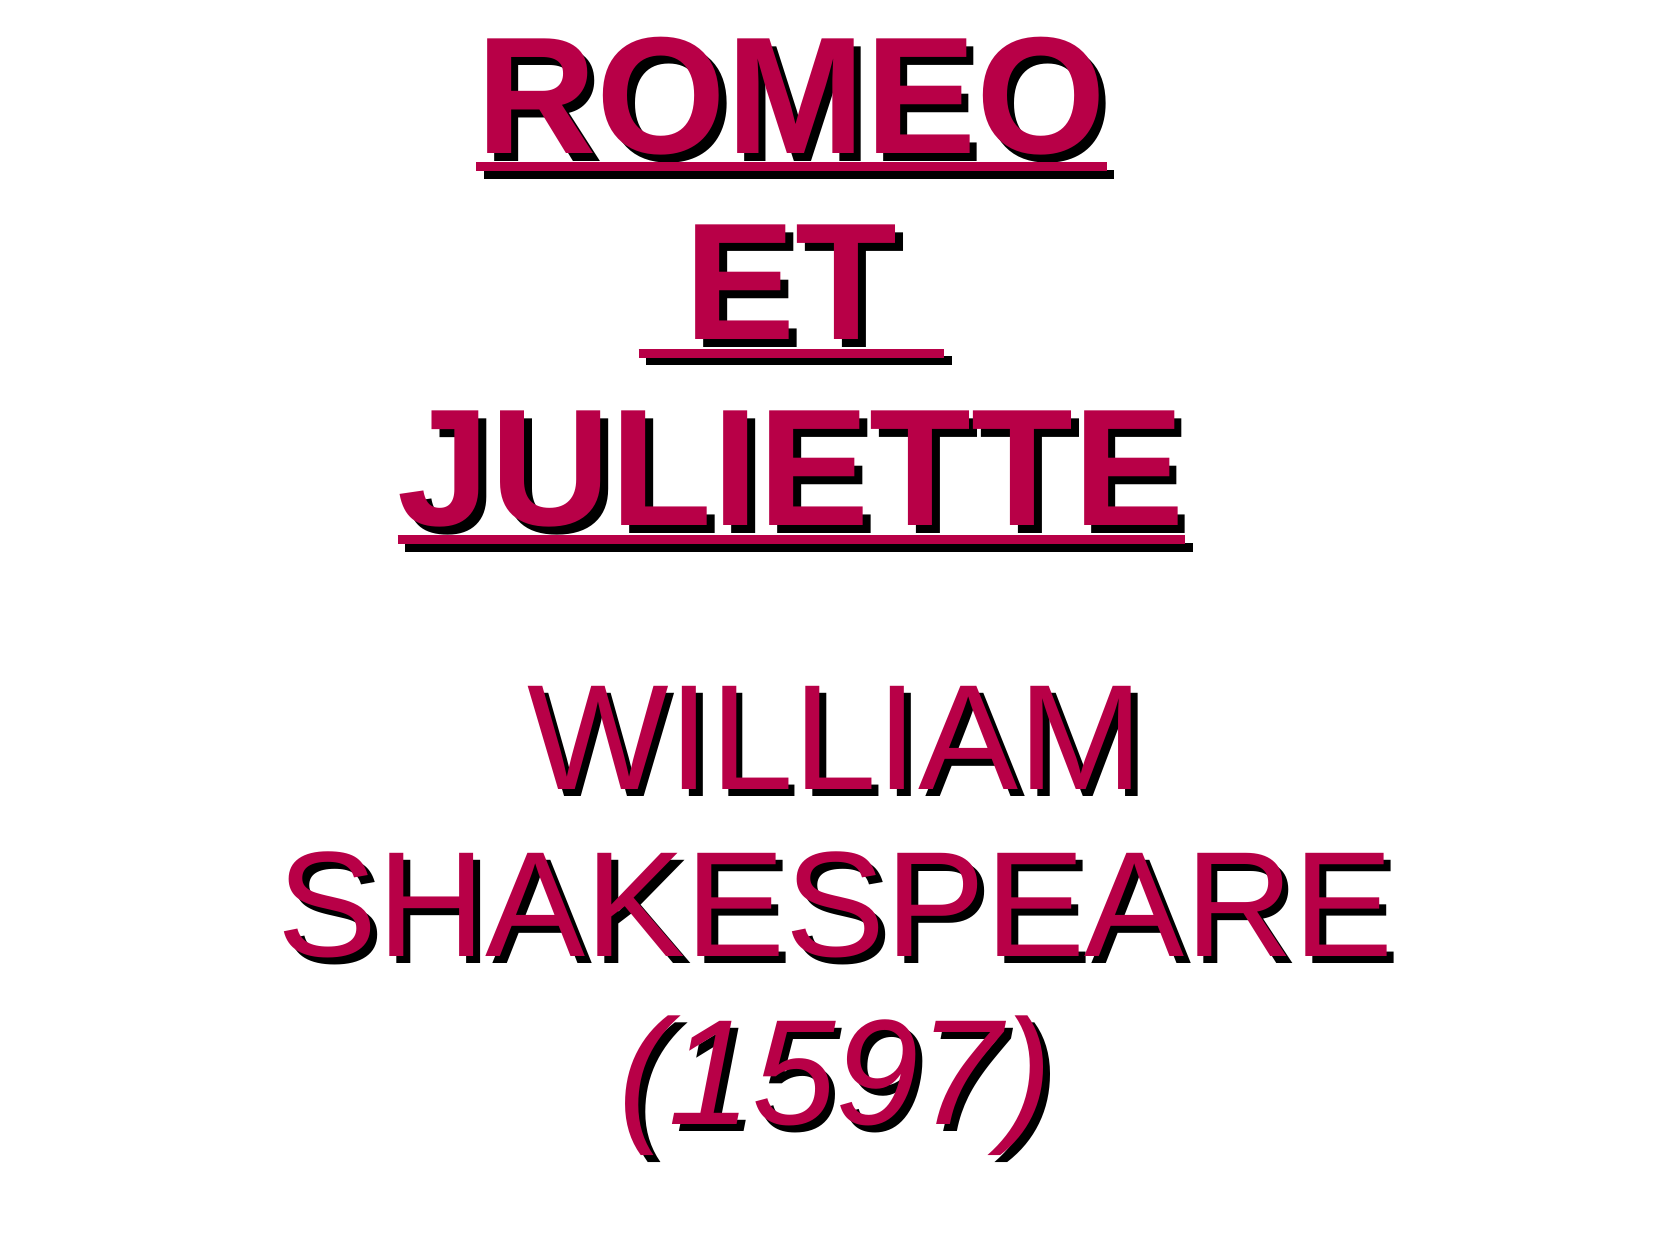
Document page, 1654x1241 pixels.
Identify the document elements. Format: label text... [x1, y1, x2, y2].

title ROMEO ET JULIETTE [47, 2, 1536, 562]
subtitle WILLIAM SHAKESPEARE (1597) [106, 303, 1565, 1241]
